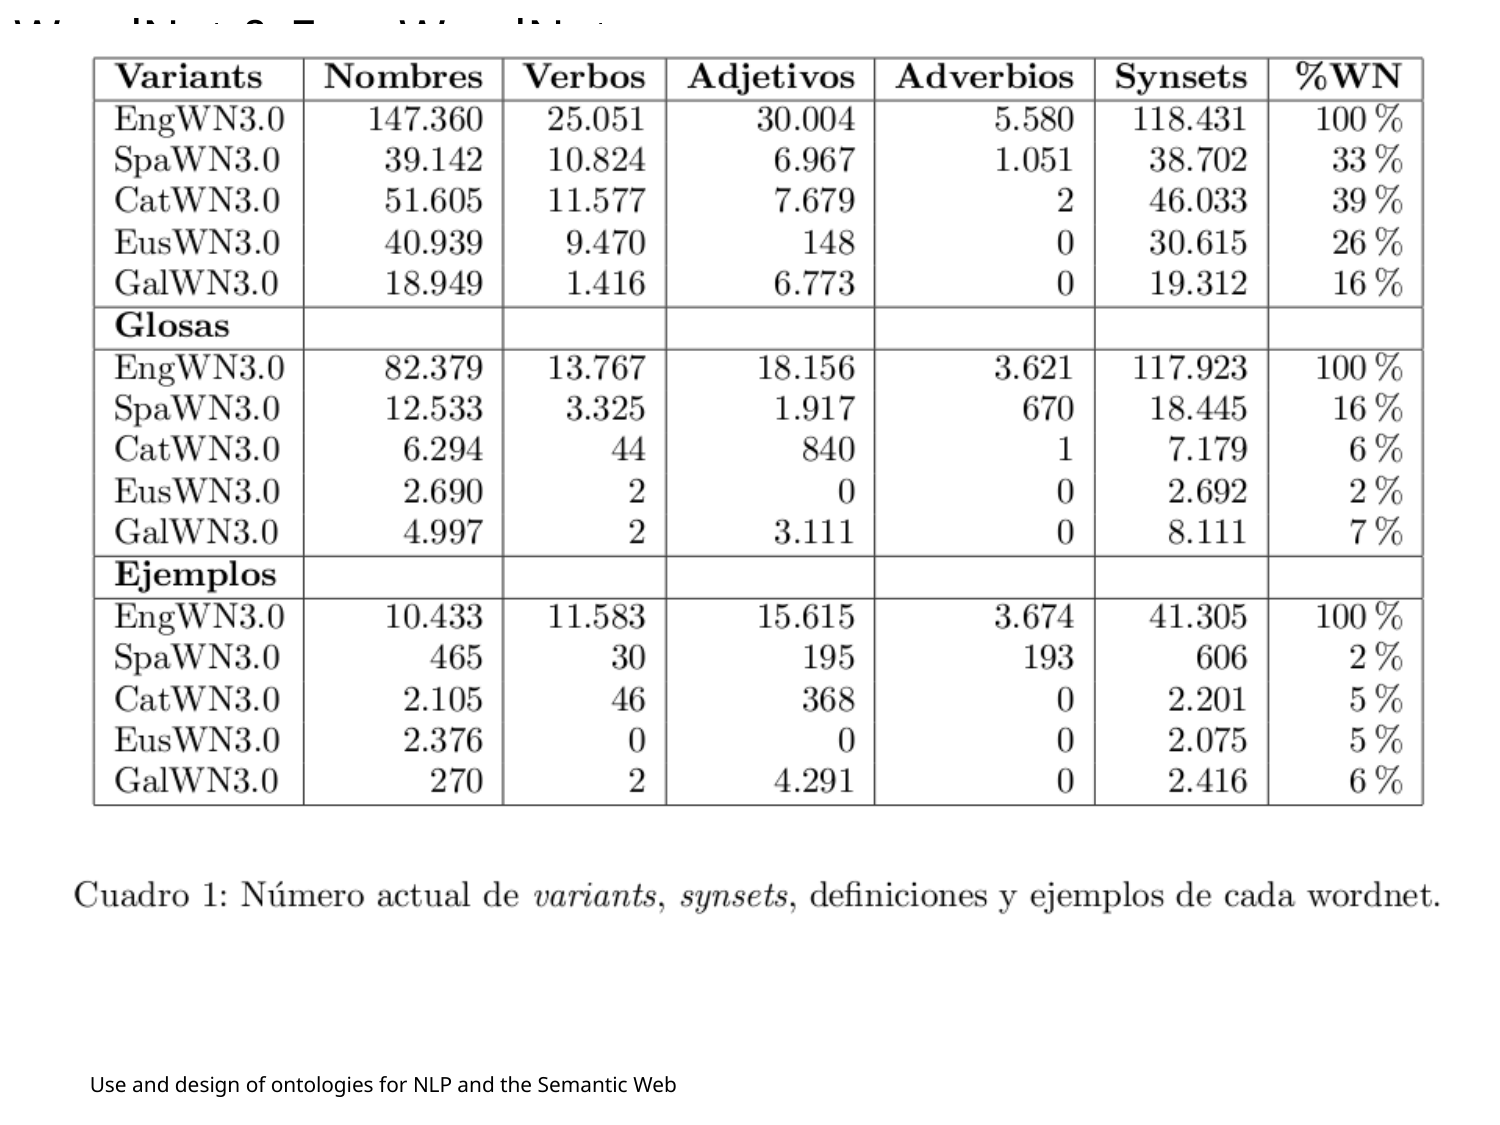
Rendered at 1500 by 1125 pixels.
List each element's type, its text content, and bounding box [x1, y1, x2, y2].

picture [14, 24, 1500, 933]
title WordNet & EuroWordNet Multilingual Central Repository [0, 4, 1500, 137]
